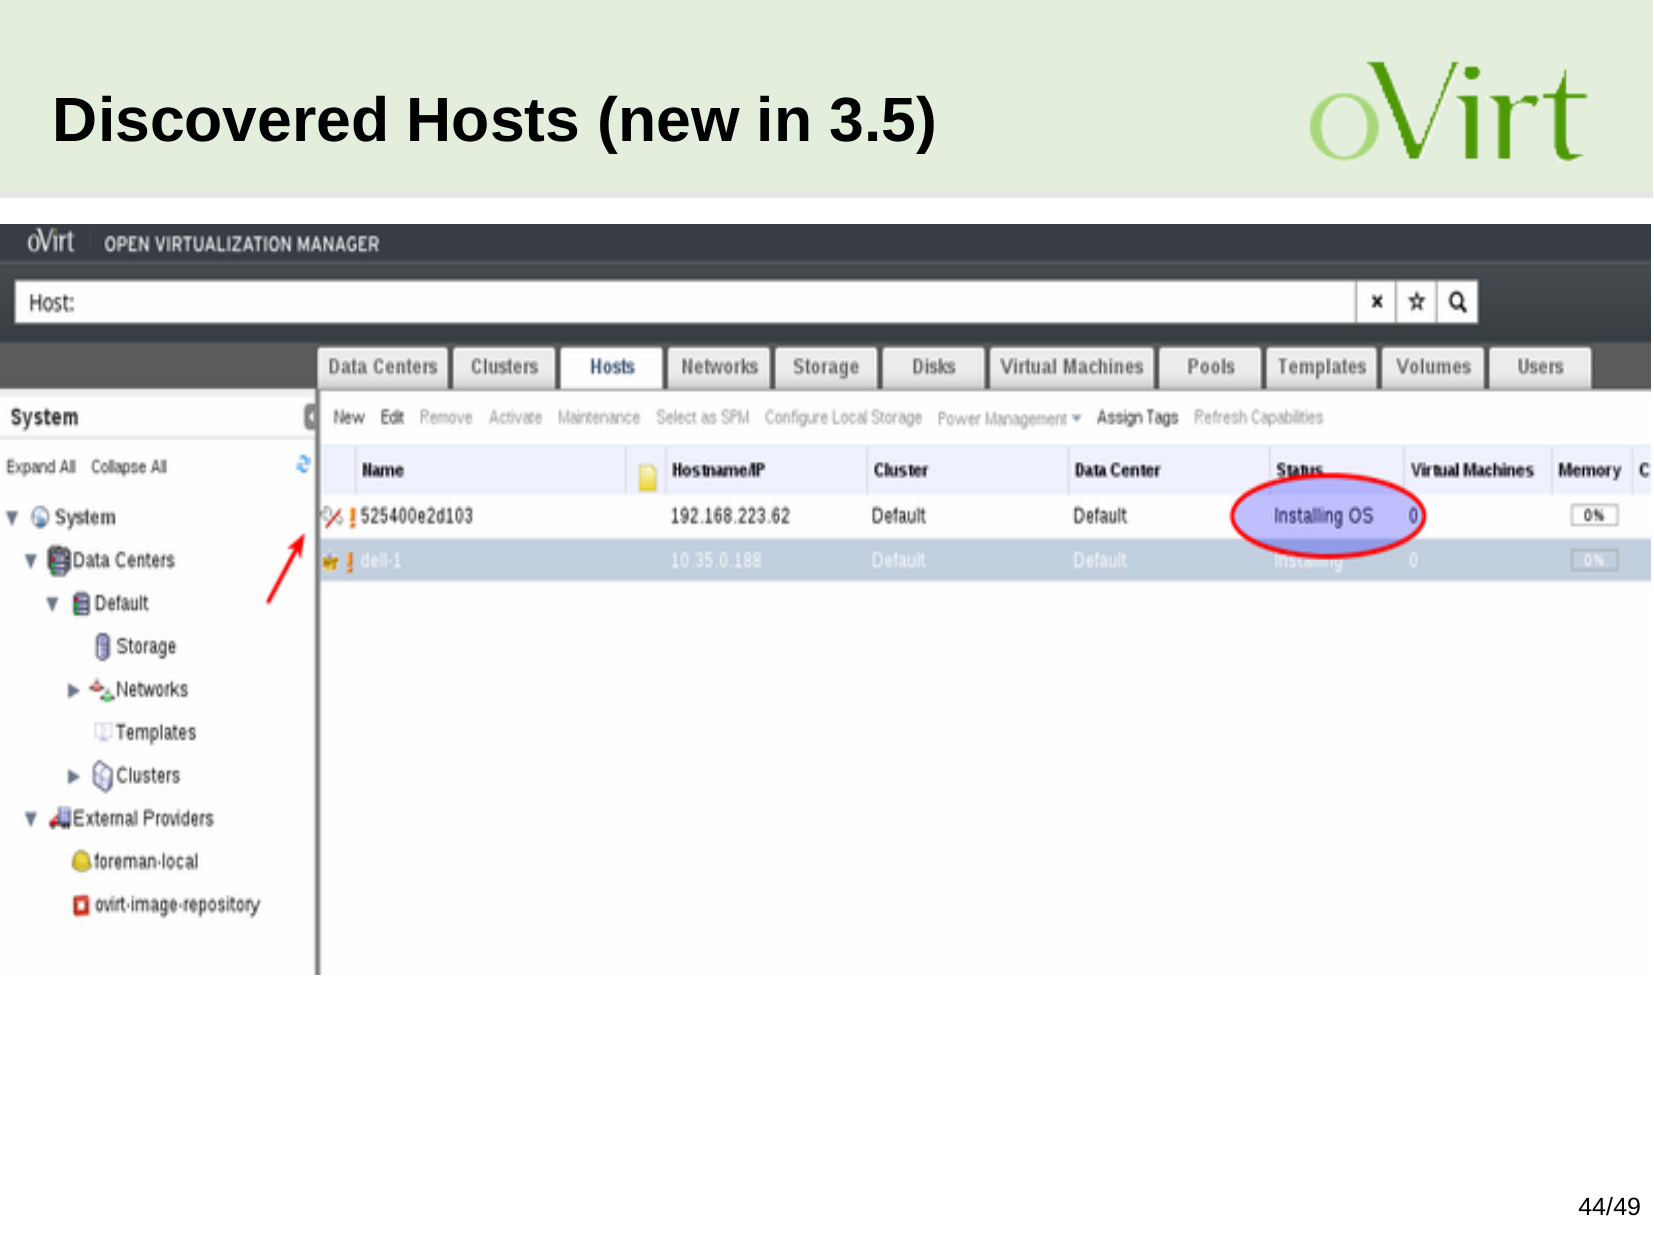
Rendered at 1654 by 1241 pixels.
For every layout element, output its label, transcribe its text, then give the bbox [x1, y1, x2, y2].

picture [1289, 36, 1613, 181]
picture [0, 224, 1651, 976]
title Discovered Hosts (new in 3.5) [52, 14, 1330, 154]
